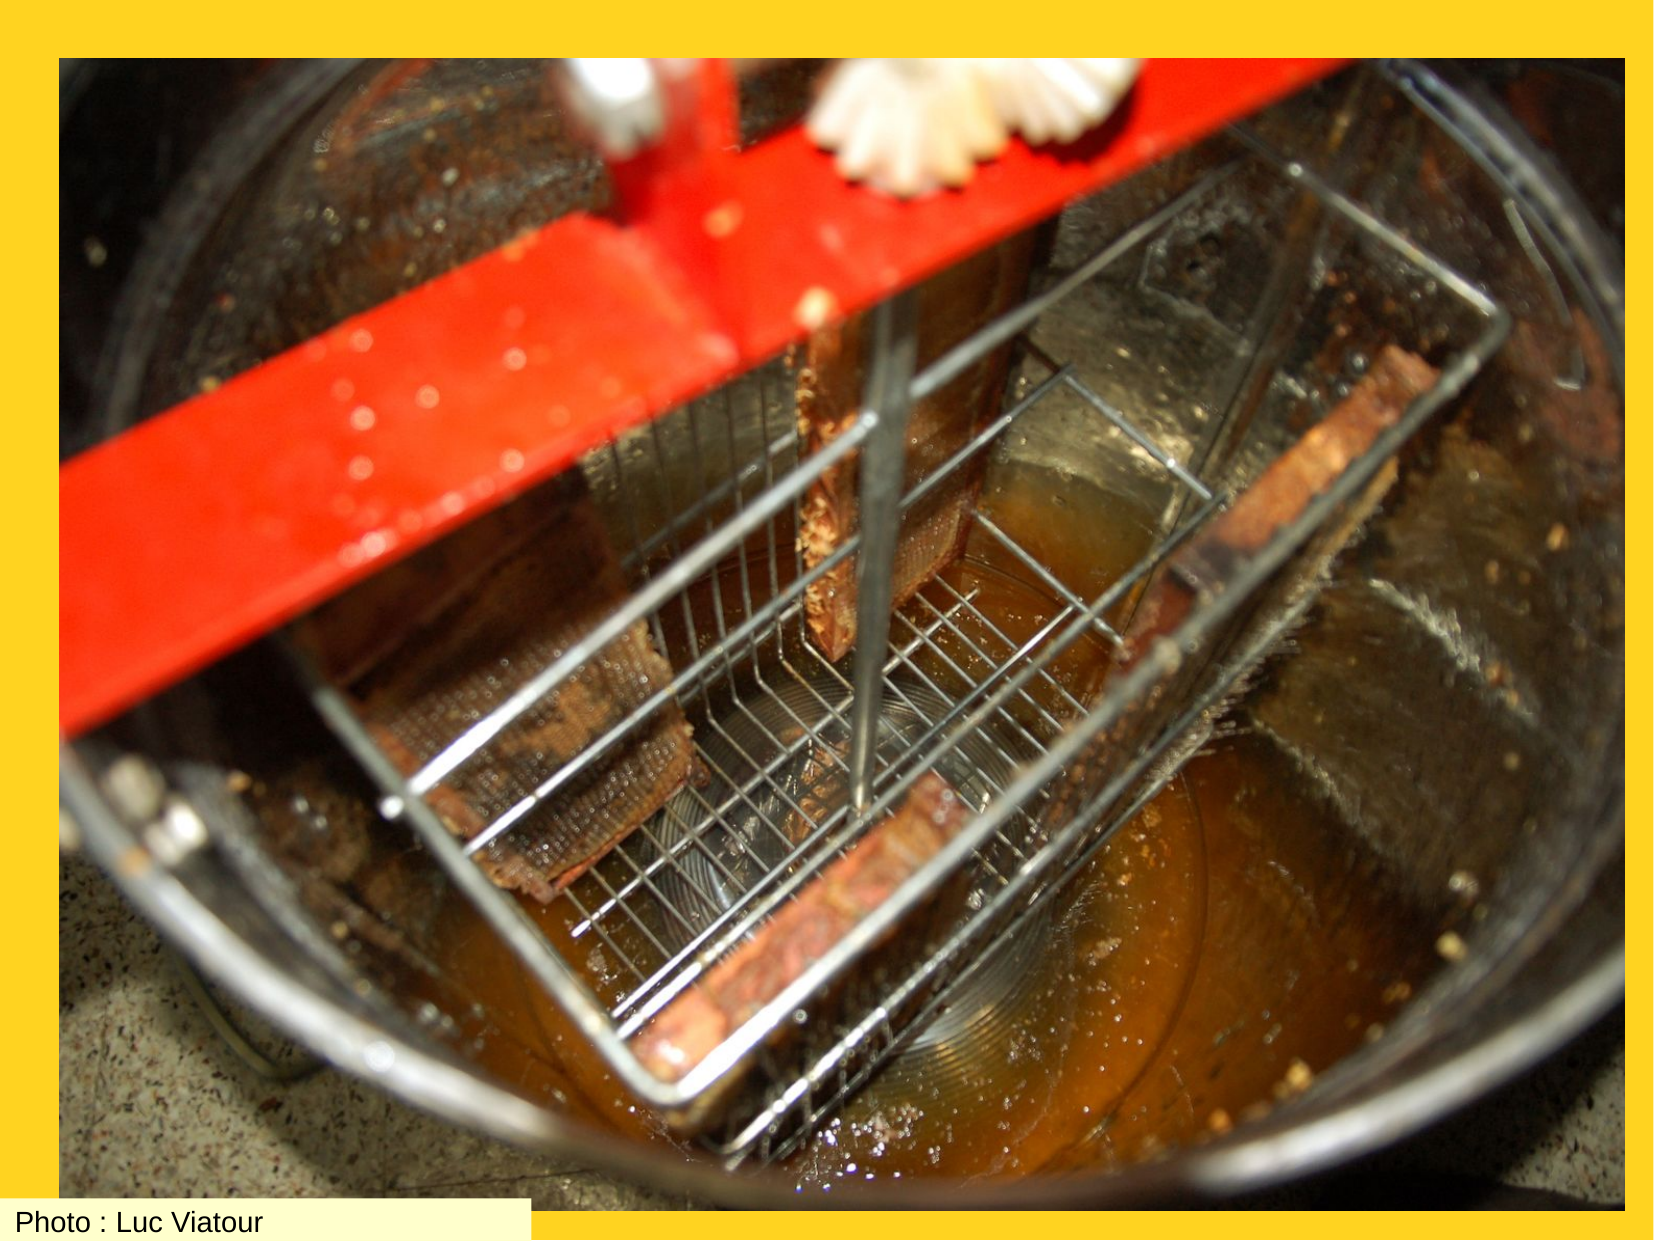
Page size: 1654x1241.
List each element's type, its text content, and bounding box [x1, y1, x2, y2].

picture [59, 58, 1625, 1211]
text_box Photo : Luc Viatour [0, 1198, 532, 1241]
